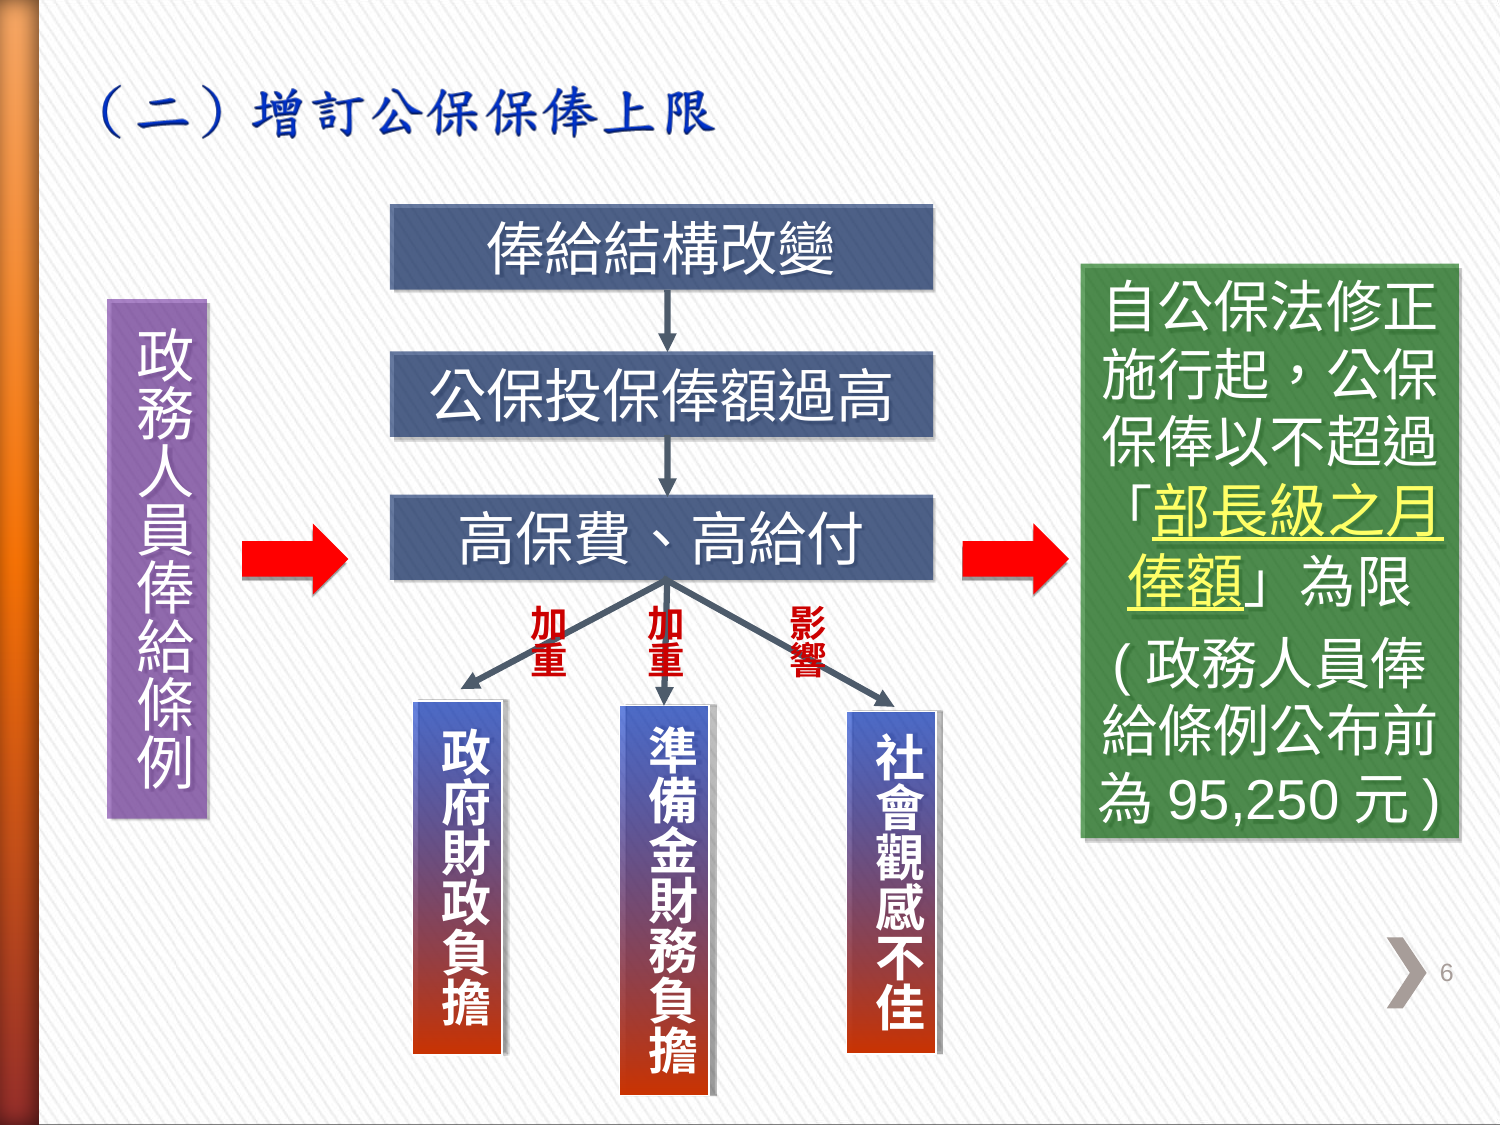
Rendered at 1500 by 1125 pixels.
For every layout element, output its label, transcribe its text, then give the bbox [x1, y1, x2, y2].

text_box [962, 523, 1070, 595]
text_box 社會觀感不佳 [846, 711, 936, 1055]
text_box 加重 [503, 582, 578, 701]
text_box 影響 [762, 582, 838, 701]
text_box 加重 [620, 582, 696, 701]
text_box 準備金財務負擔 [619, 705, 710, 1096]
text_box 自公保法修正施行起，公保保俸以不超過「部長級之月俸額」為限 (政務人員俸給條例公布前為95,250元) [1080, 263, 1459, 839]
text_box 俸給結構改變 [389, 204, 934, 290]
text_box 公保投保俸額過高 [389, 351, 934, 437]
text_box 政務人員俸給條例 [107, 299, 207, 819]
picture [0, 0, 1500, 1125]
text_box 高保費、高給付 [389, 494, 934, 580]
text_box <編號> [1425, 941, 1488, 1002]
text_box [242, 523, 349, 595]
text_box 政府財政負擔 [412, 700, 503, 1056]
